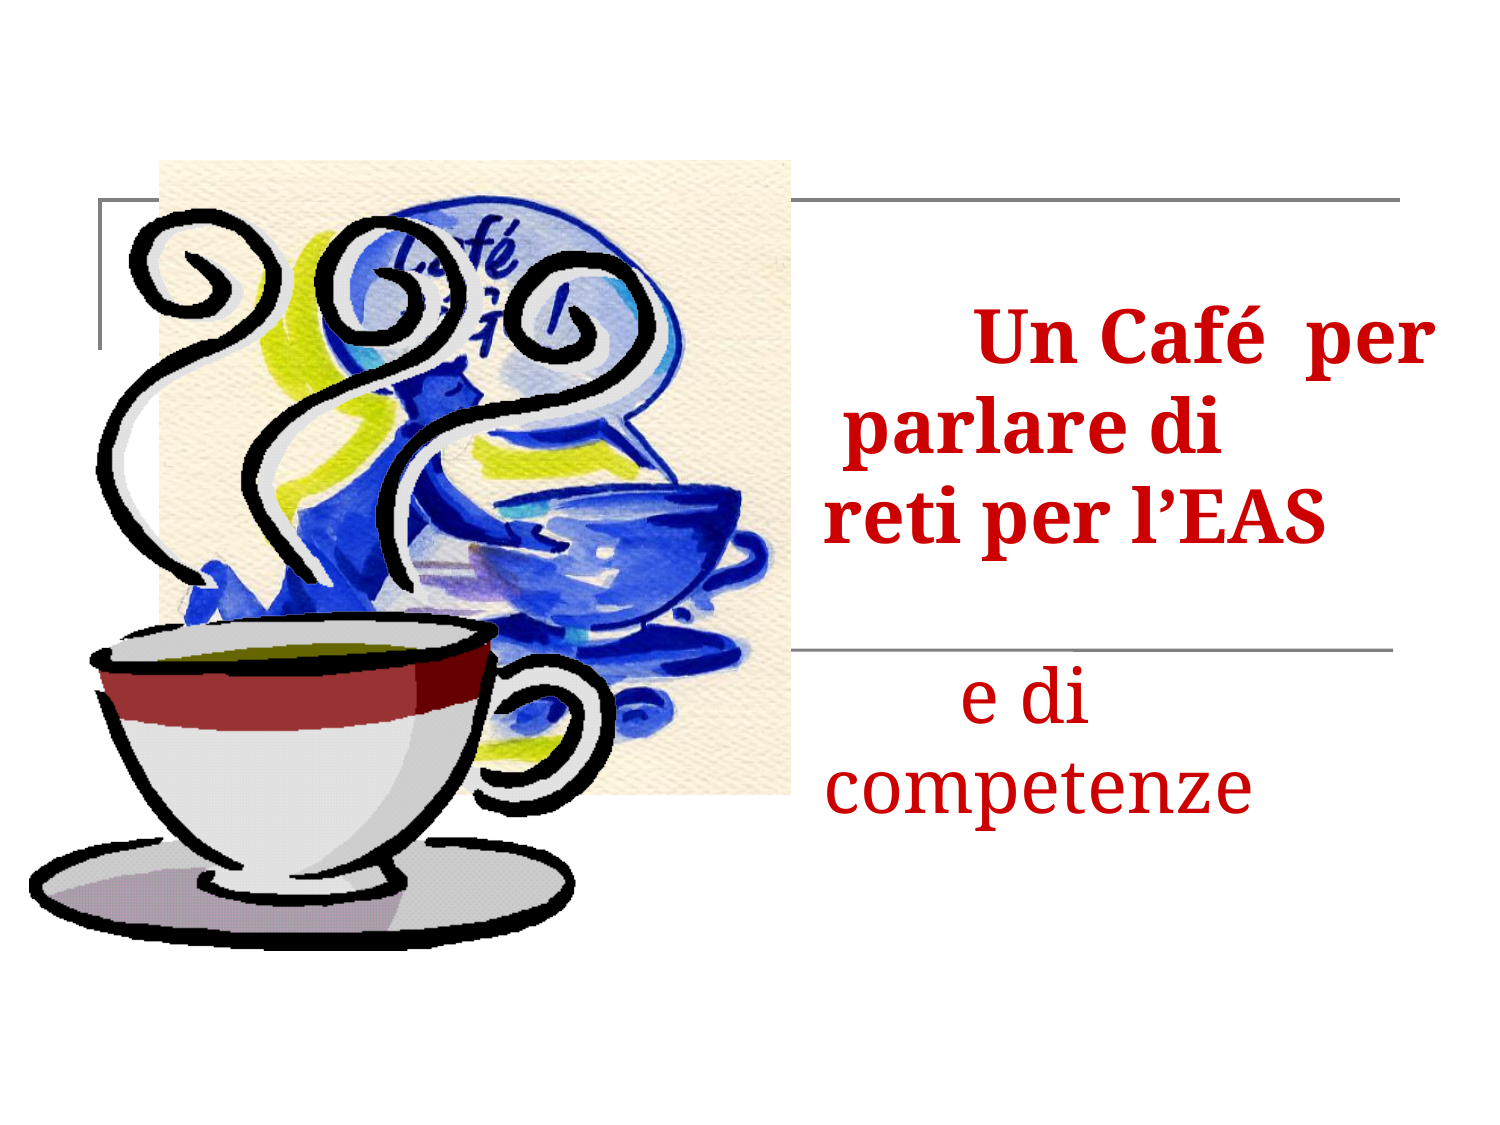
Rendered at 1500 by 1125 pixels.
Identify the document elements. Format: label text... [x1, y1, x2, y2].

picture [29, 160, 791, 951]
text_box Un Café per parlare di reti per l’EAS e di competenze [808, 281, 1465, 868]
